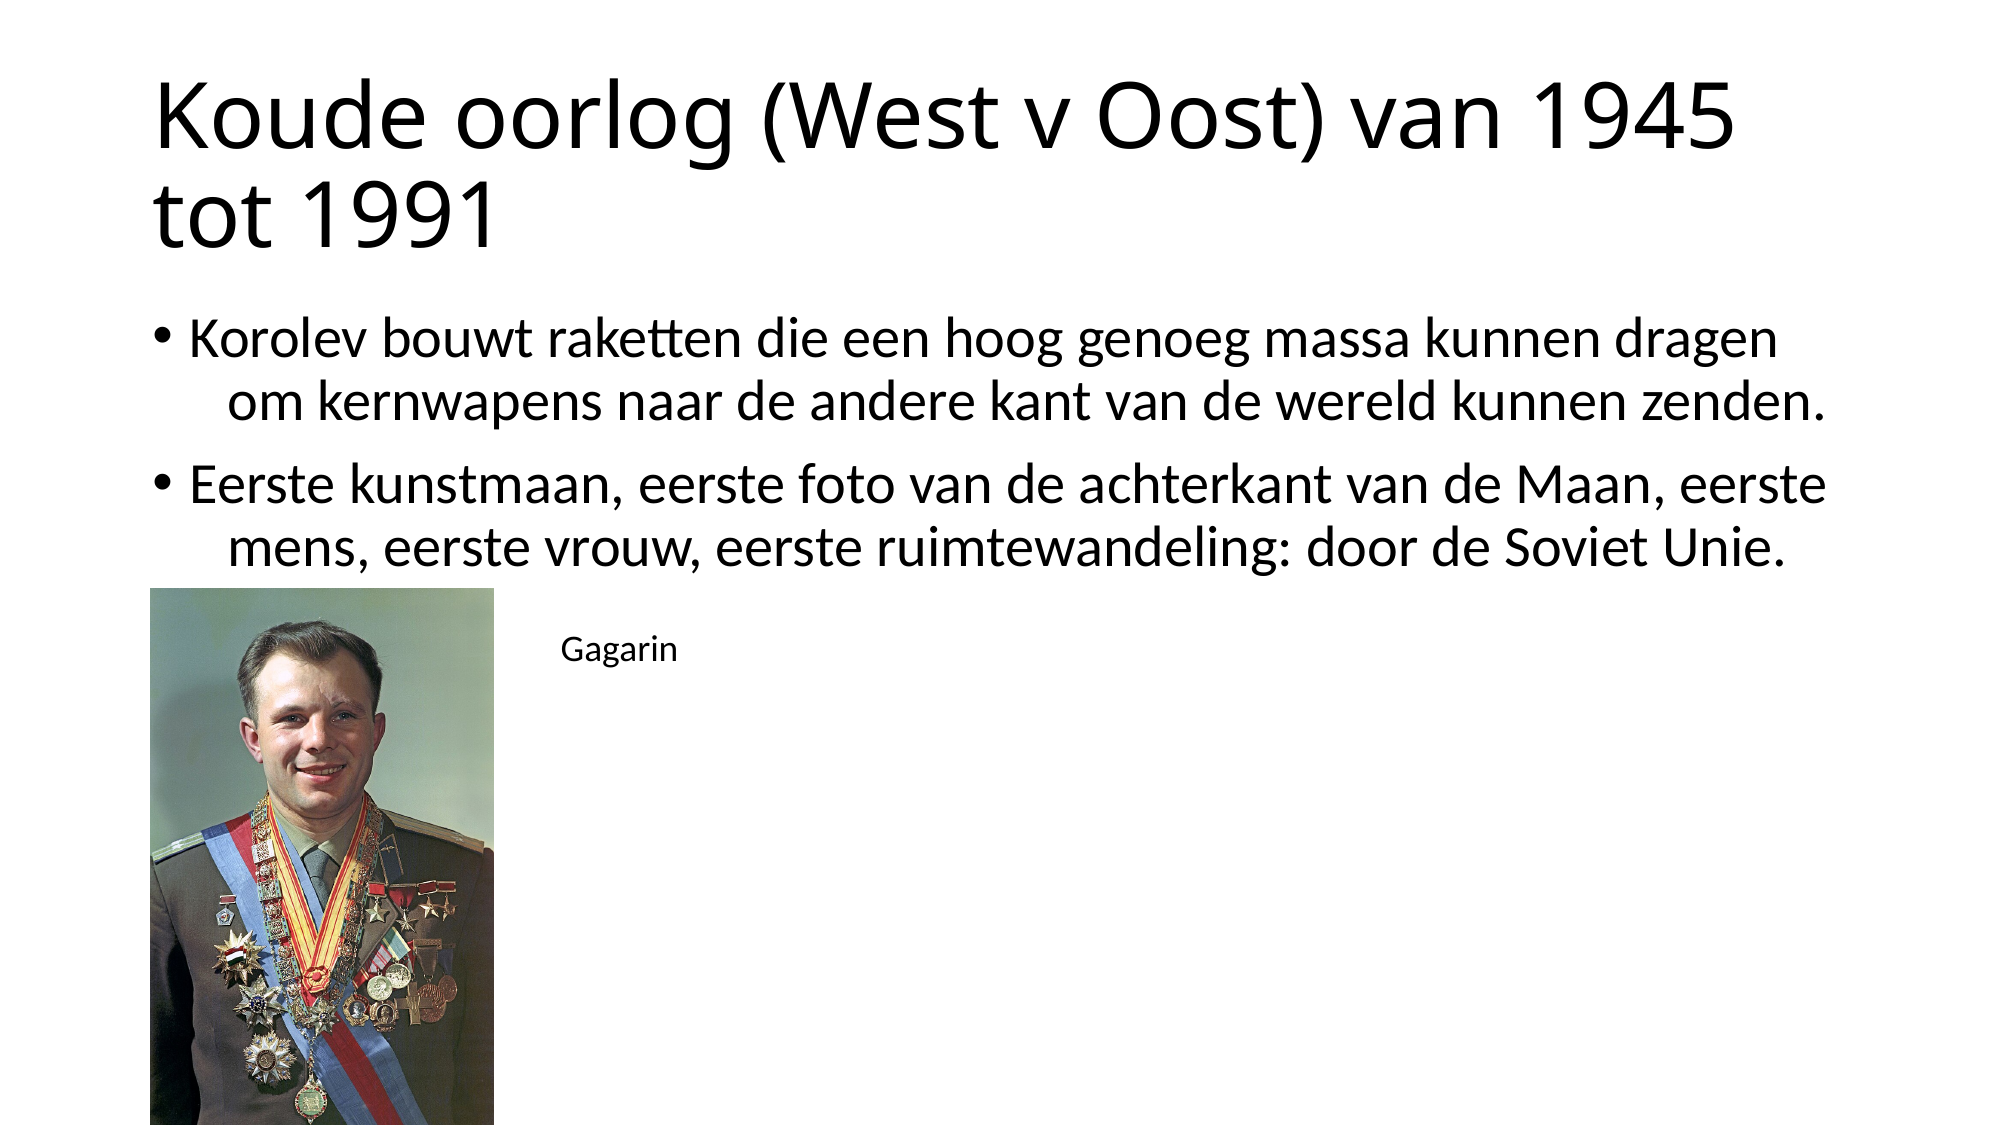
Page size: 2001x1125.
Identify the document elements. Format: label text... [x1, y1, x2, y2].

list Korolev bouwt raketten die een hoog genoeg massa kunnen dragen om kernwapens naar de andere kant van de wereld kunnen zenden. Eerste kunstmaan, eerste foto van de achterkant van de Maan, eerste mens, eerste vrouw, eerste ruimtewandeling: door de Soviet Unie. [137, 299, 1863, 1014]
picture [150, 588, 494, 1125]
title Koude oorlog (West v Oost) van 1945 tot 1991 [137, 59, 1863, 278]
text_box Gagarin [545, 616, 703, 677]
